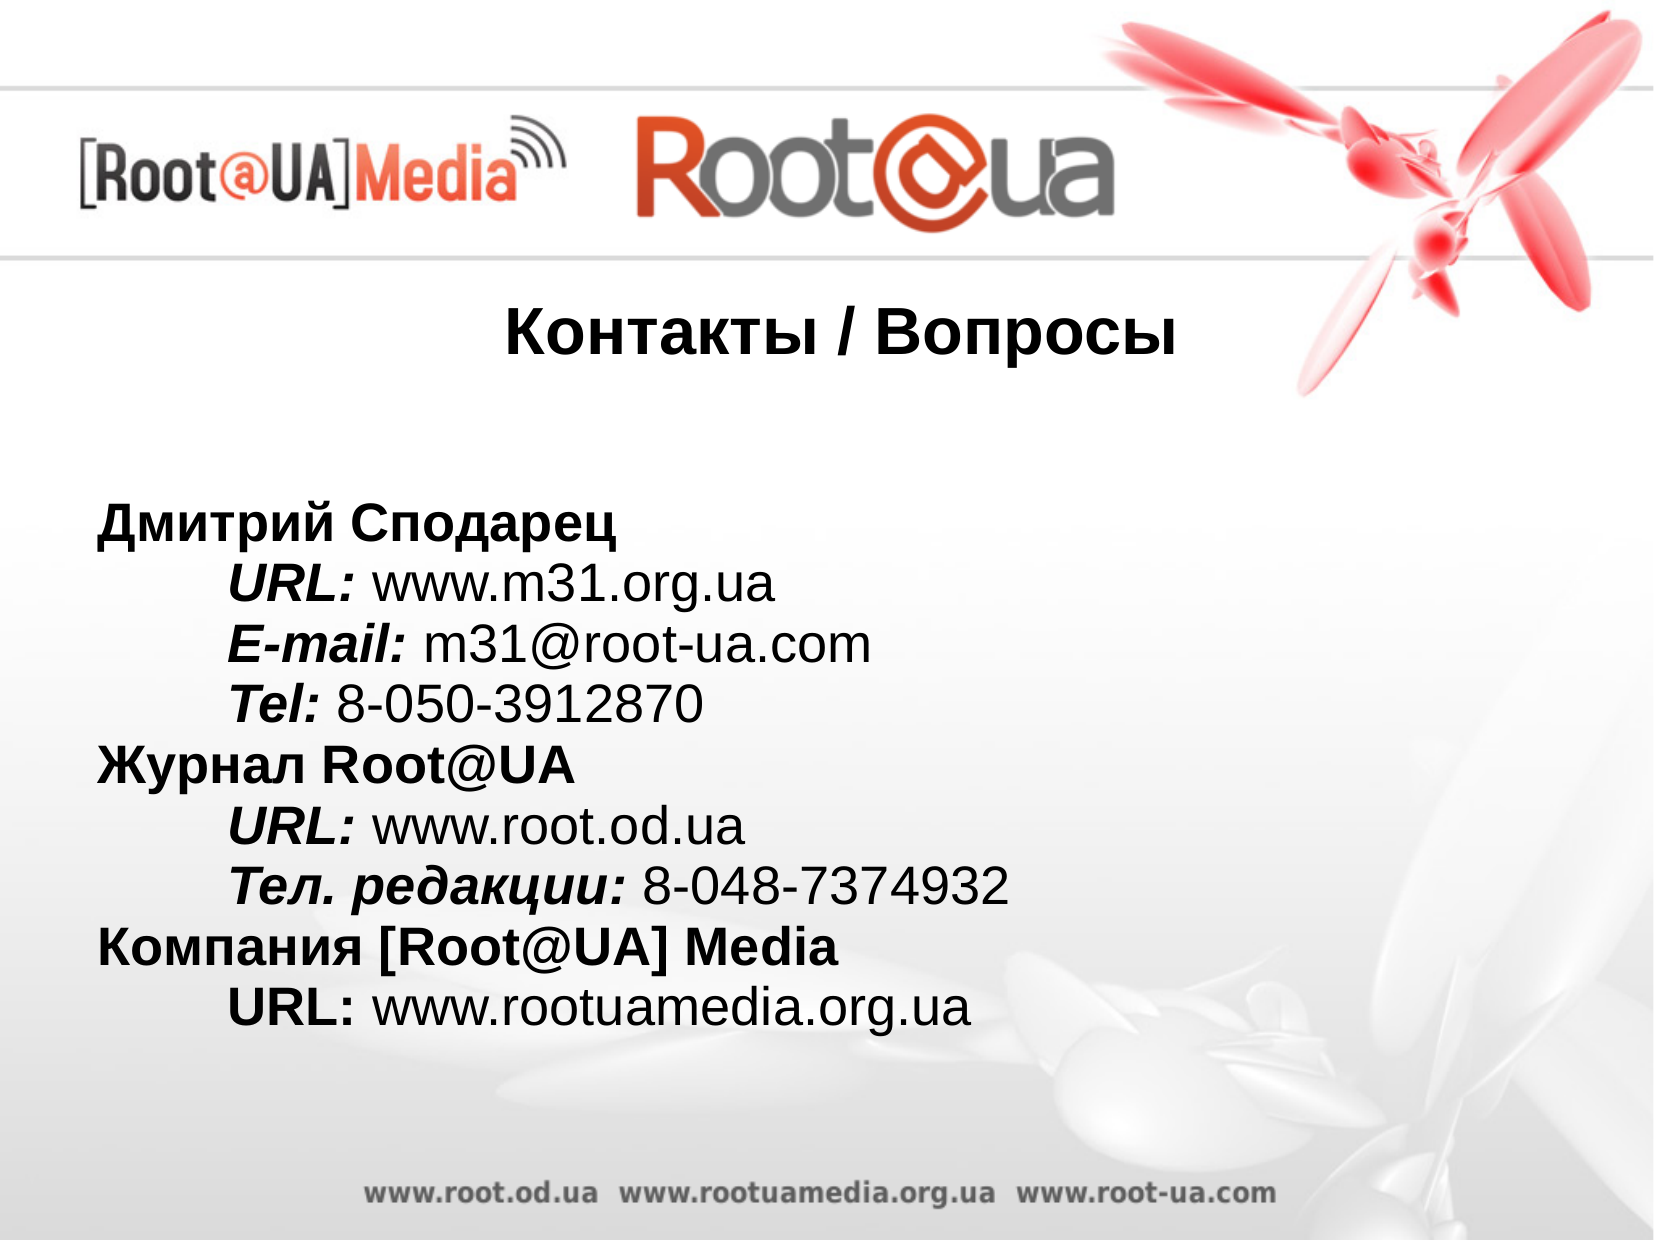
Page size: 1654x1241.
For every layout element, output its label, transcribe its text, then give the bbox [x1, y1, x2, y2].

text_box Дмитрий Сподарец URL: www.m31.org.ua E-mail: m31@root-ua.com Tel: 8-050-3912870 Журнал Root@UA URL: www.root.od.ua Тел. редакции: 8-048-7374932 Компания [Root@UA] Media URL: www.rootuamedia.org.ua [82, 420, 1571, 1109]
picture [0, 0, 1654, 1241]
title Контакты / Вопросы [88, 228, 1577, 436]
